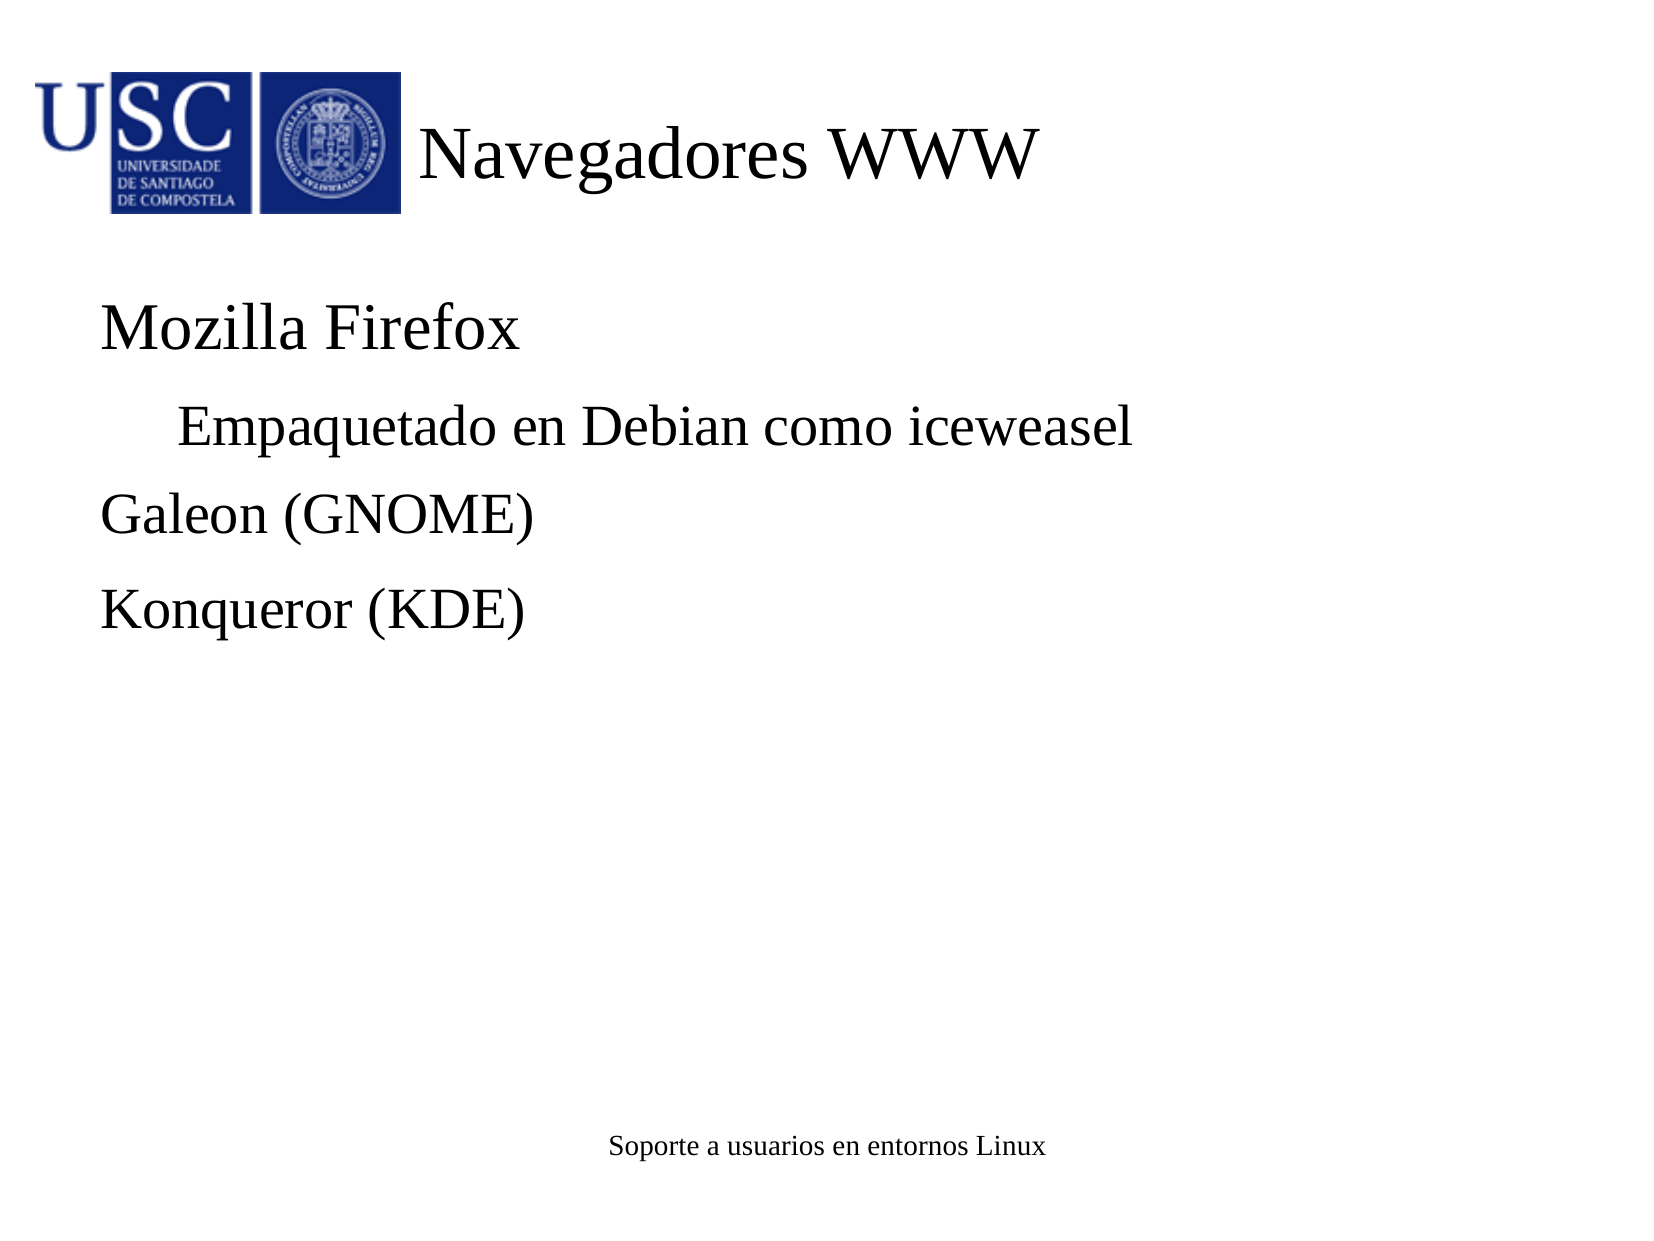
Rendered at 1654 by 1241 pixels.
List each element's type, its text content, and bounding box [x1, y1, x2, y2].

list Mozilla Firefox Empaquetado en Debian como iceweasel Galeon (GNOME) Konqueror (KDE) [82, 290, 1571, 1109]
title Navegadores WWW [418, 49, 1571, 257]
picture [35, 72, 401, 214]
